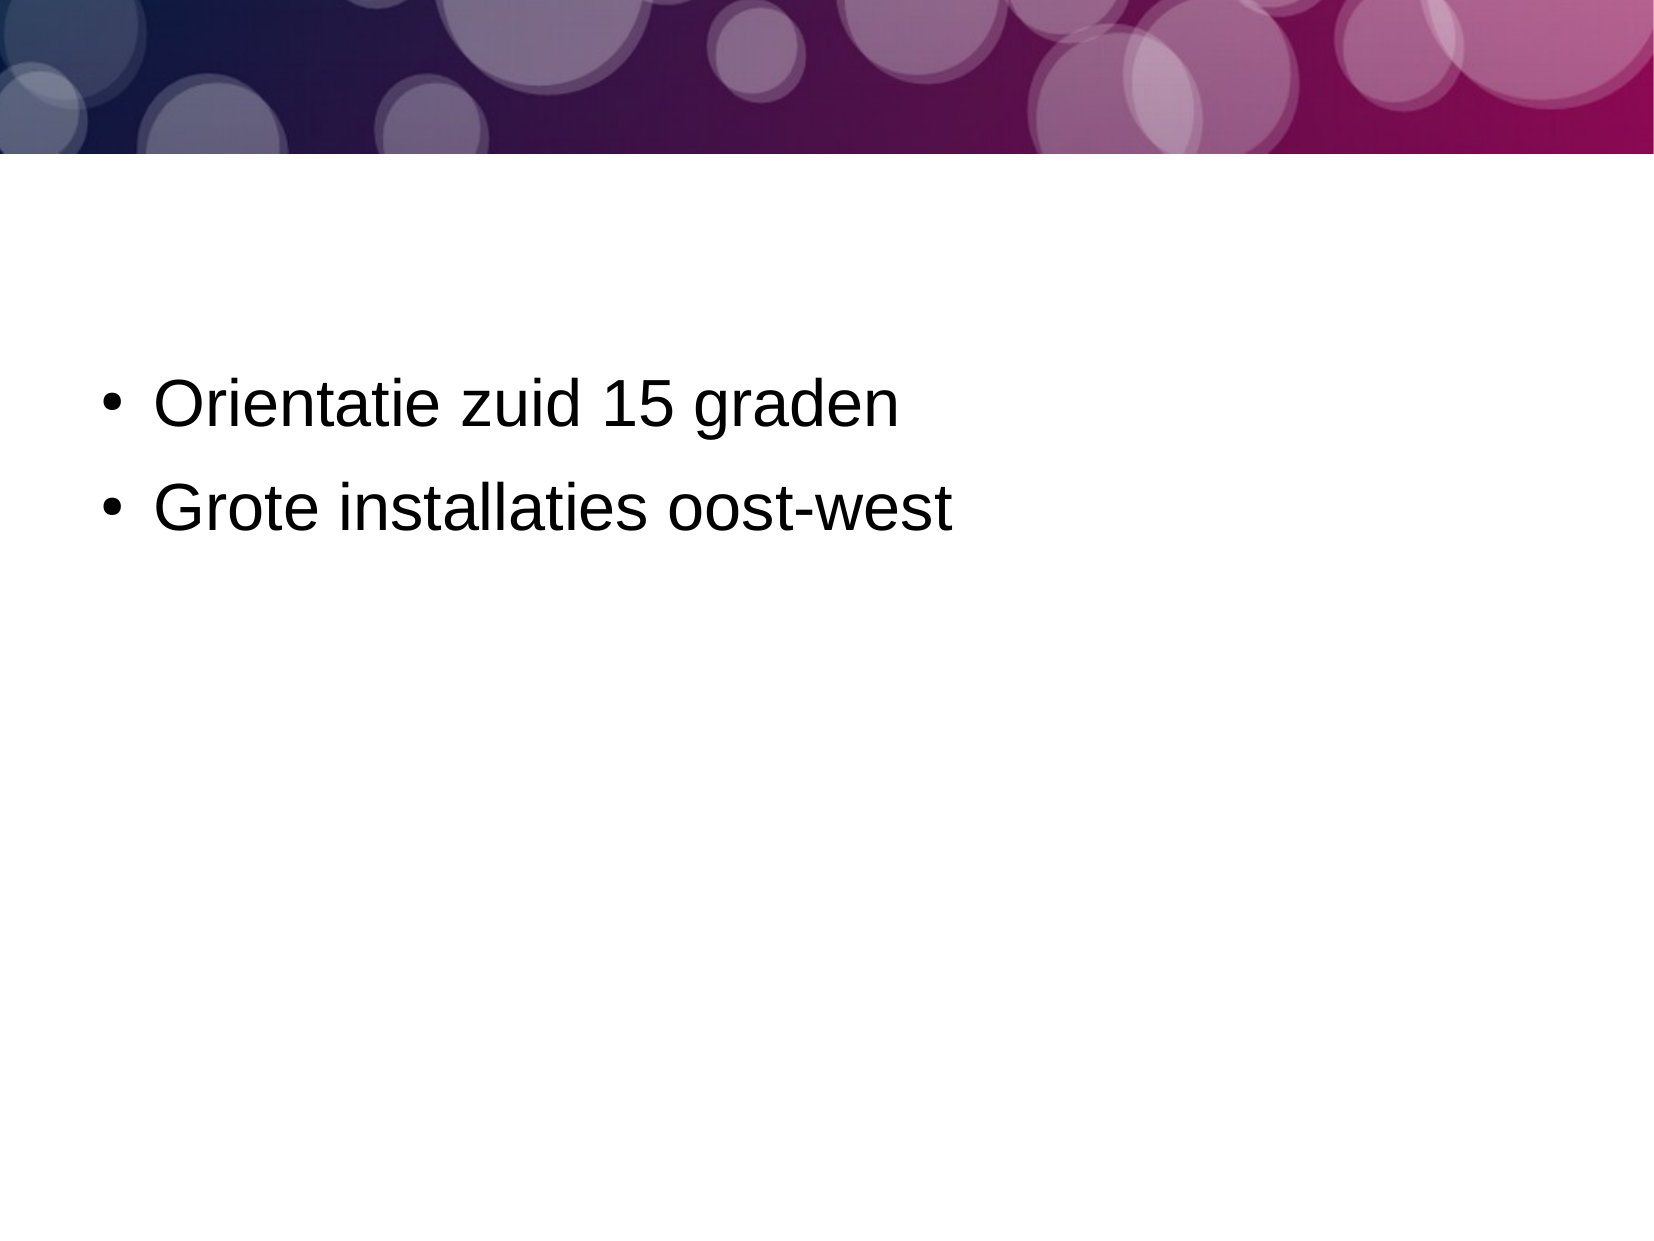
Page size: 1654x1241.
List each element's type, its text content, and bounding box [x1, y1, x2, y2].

picture [0, 0, 1654, 154]
list Orientatie zuid 15 graden Grote installaties oost-west [82, 366, 1571, 1087]
